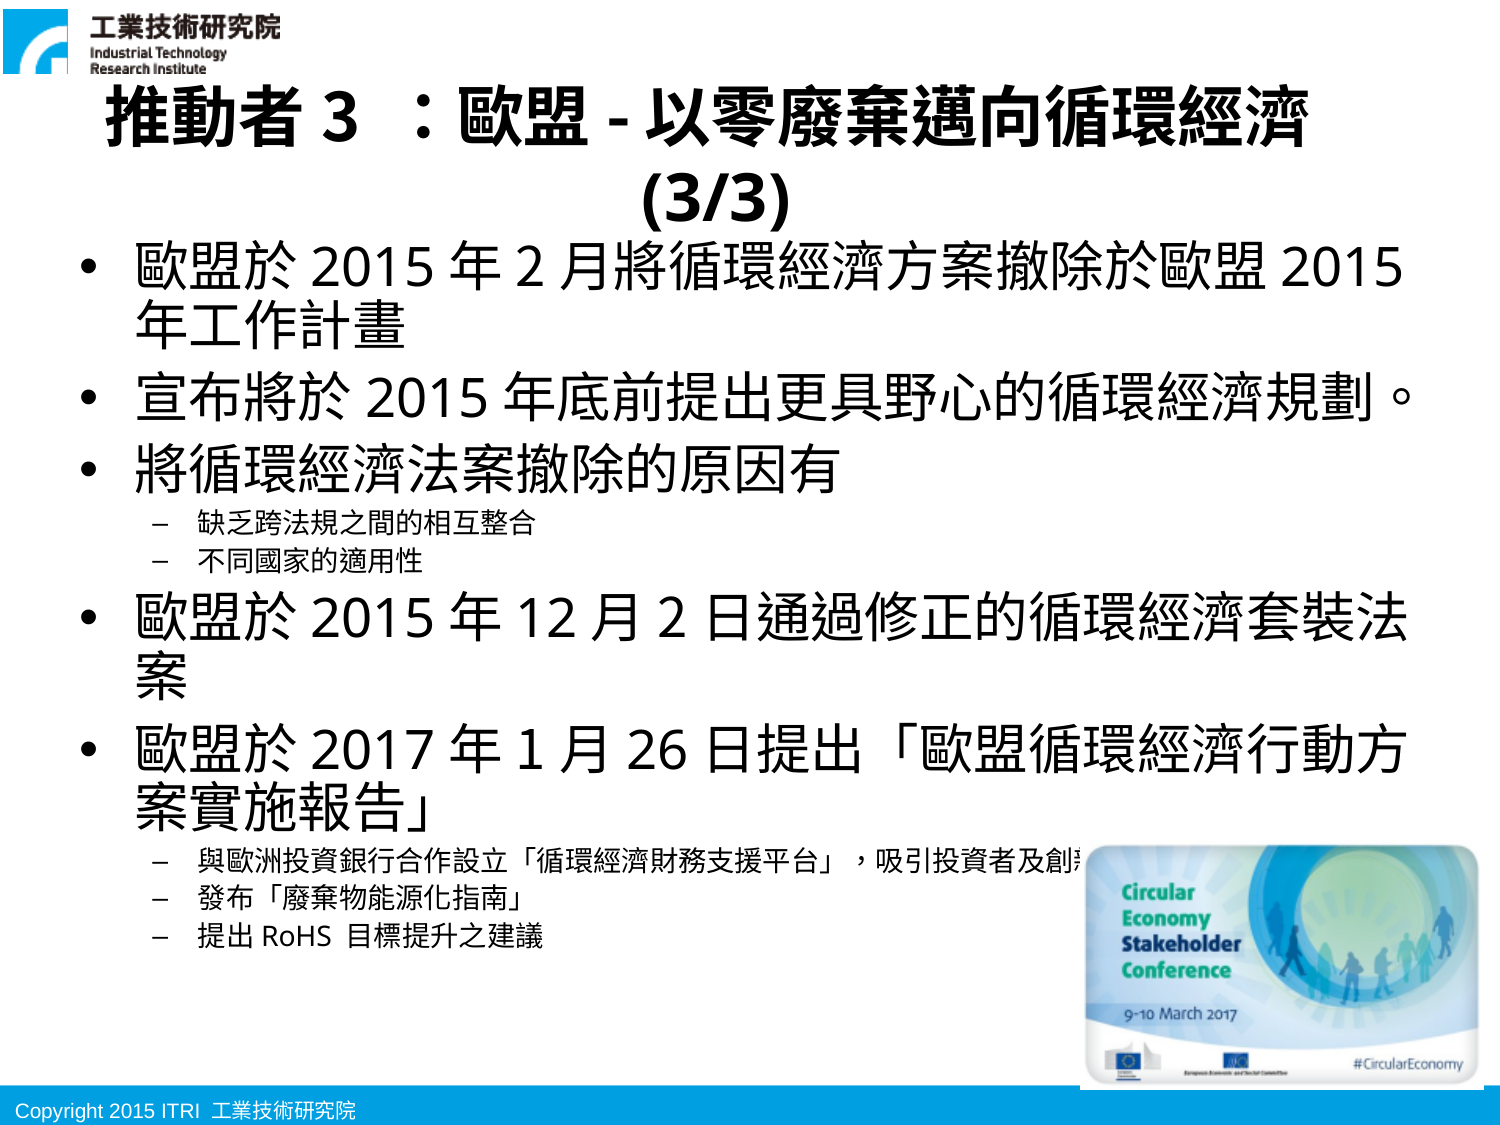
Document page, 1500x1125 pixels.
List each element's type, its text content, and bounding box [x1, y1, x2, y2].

title 推動者3 ：歐盟-以零廢棄邁向循環經濟(3/3) [41, 78, 1392, 232]
picture [1080, 839, 1484, 1089]
picture [19, 9, 280, 74]
list 歐盟於2015年2月將循環經濟方案撤除於歐盟2015年工作計畫 宣布將於2015年底前提出更具野心的循環經濟規劃。 將循環經濟法案撤除的原因有 缺乏跨法規之間的相互整合 不同國家的適用性 歐盟於2015年12月2日通過修正的循環經濟套裝法案 歐盟於2017年1月26日提出「歐盟循環經濟行動方案實施報告」 與歐洲投資銀行合作設立「循環經濟財務支援平台」，吸引投資者及創新者 發布「廢棄物能源化指南」 提出RoHS 目標提升之建議 [64, 231, 1455, 965]
